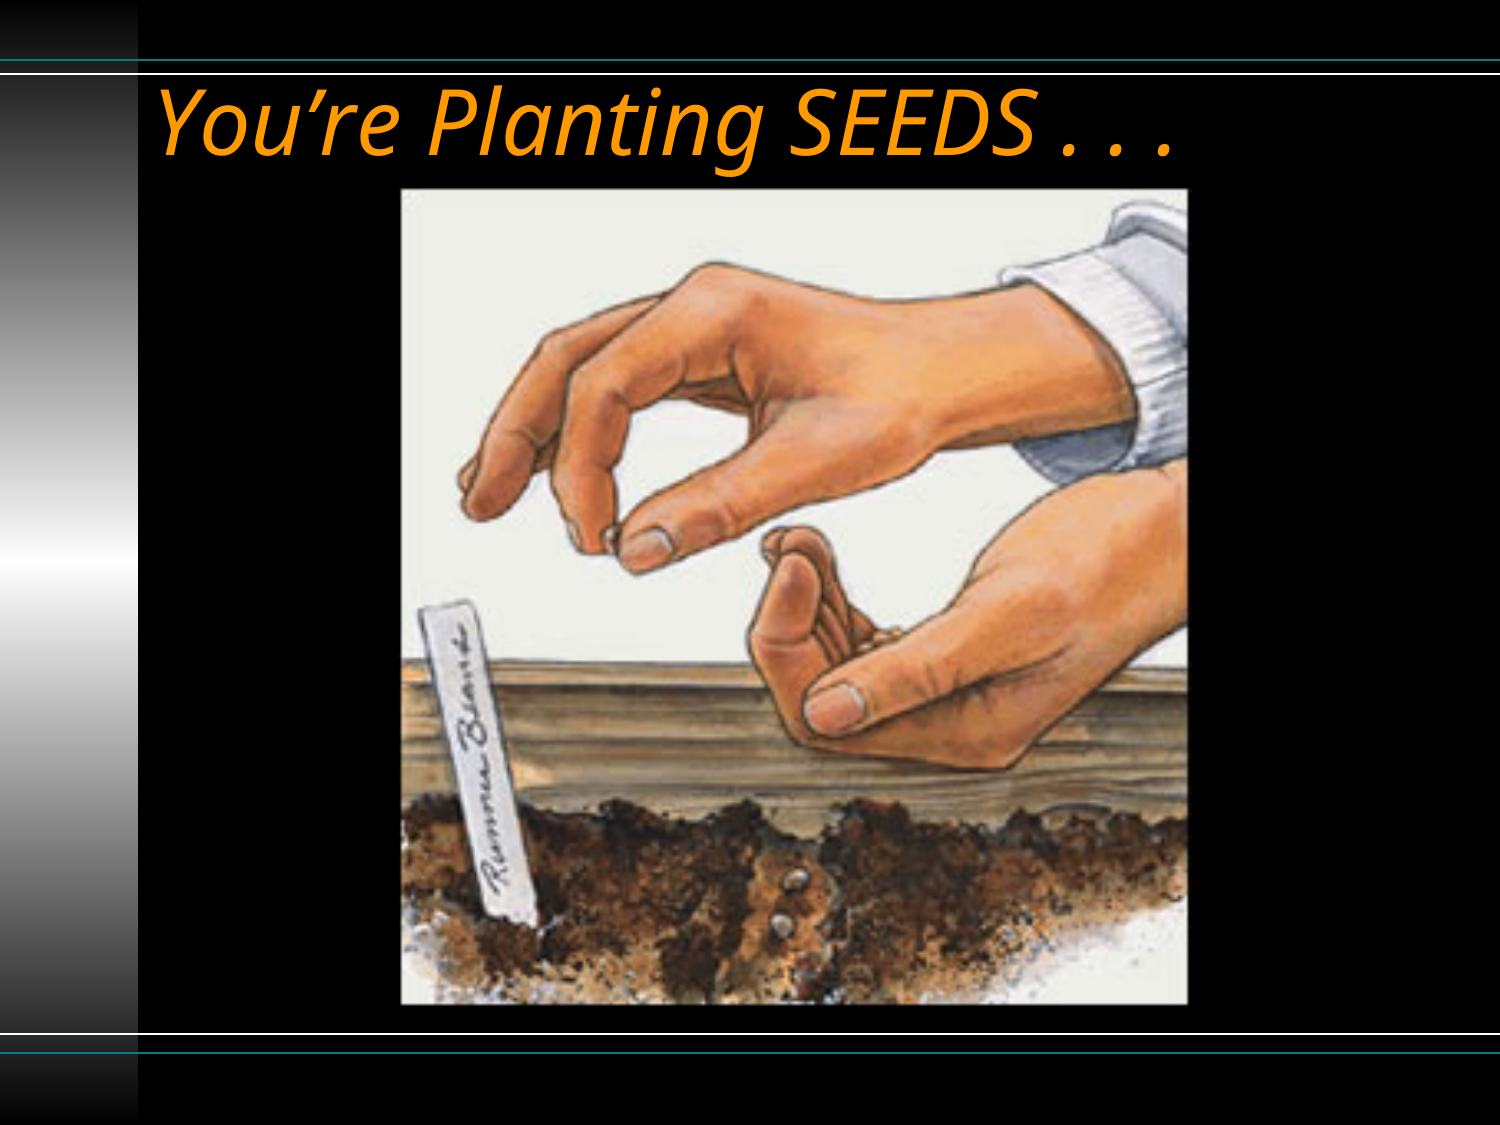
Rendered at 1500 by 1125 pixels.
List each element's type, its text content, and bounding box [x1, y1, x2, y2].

picture [399, 187, 1192, 1009]
title You’re Planting SEEDS . . . [137, 37, 1413, 201]
